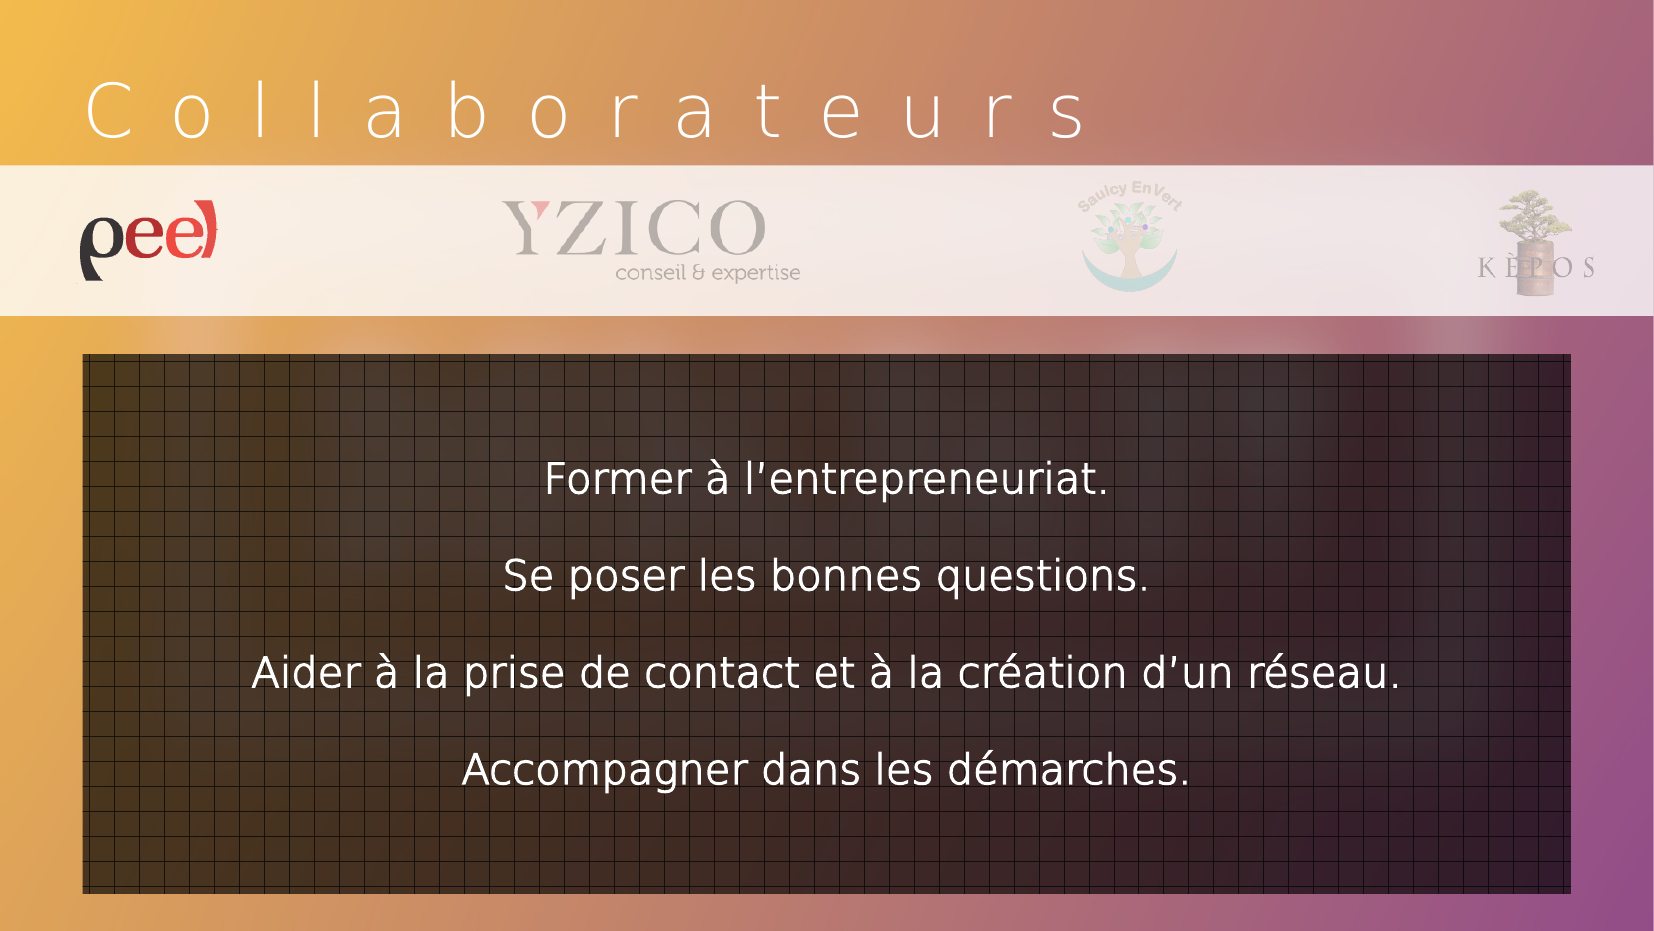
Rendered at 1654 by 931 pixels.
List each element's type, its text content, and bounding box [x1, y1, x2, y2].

picture [501, 200, 800, 284]
picture [0, 316, 1654, 931]
picture [0, 0, 1654, 165]
title Collaborateurs [82, 35, 1235, 165]
subtitle Former à l’entrepreneuriat. Se poser les bonnes questions. Aider à la prise de contact et à la création d’un réseau. Accompagner dans les démarches. [82, 354, 1571, 894]
text_box [0, 165, 1654, 316]
picture [76, 195, 218, 284]
picture [1068, 177, 1192, 296]
picture [1476, 183, 1595, 302]
